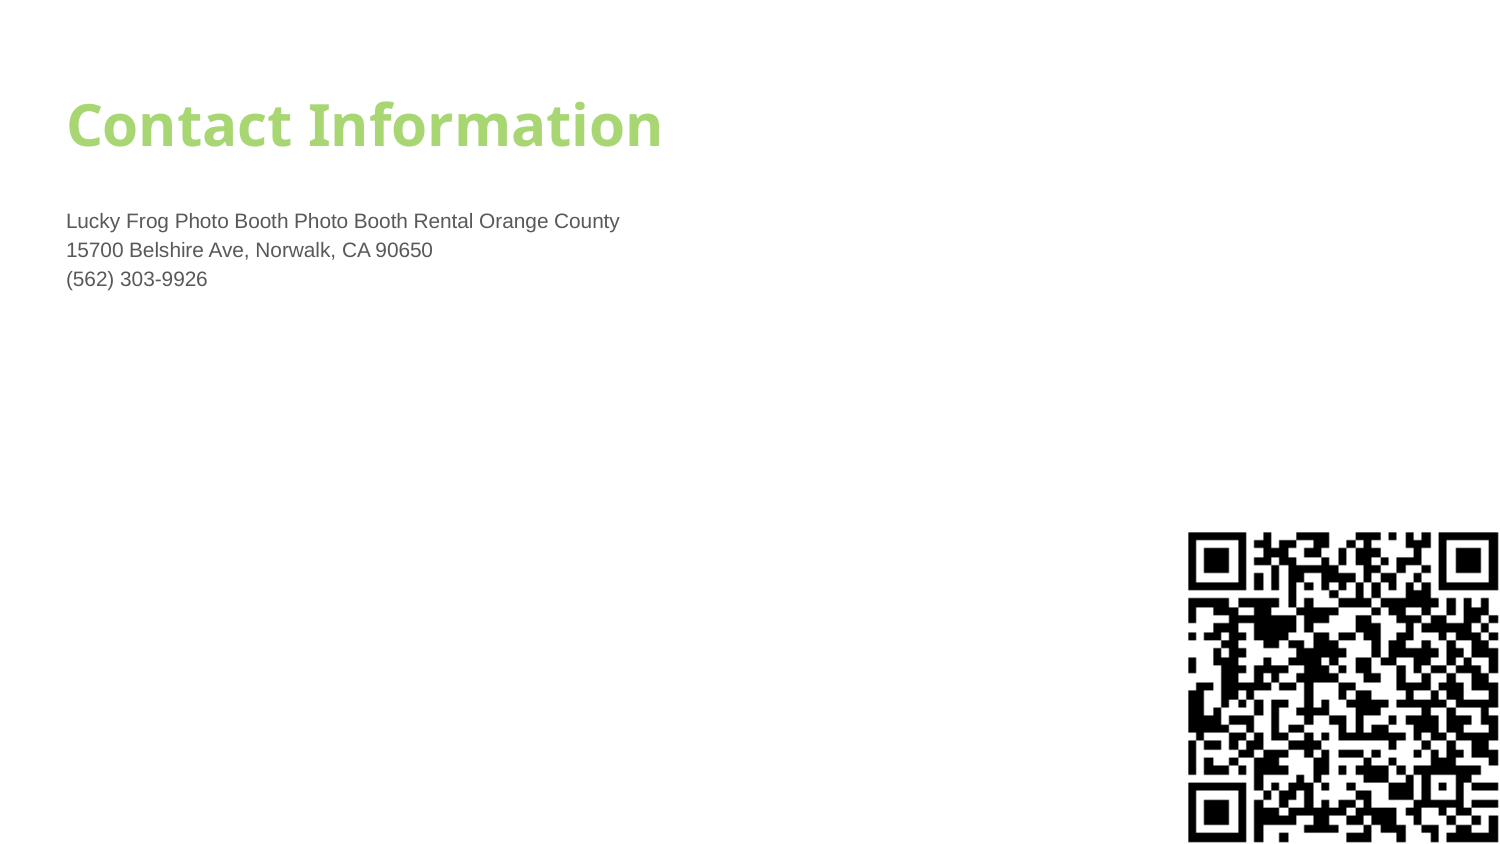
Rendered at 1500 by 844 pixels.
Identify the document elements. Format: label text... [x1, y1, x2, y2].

picture [1187, 531, 1500, 844]
title Contact Information [51, 72, 1449, 167]
list Lucky Frog Photo Booth Photo Booth Rental Orange County 15700 Belshire Ave, Norwalk, CA 90650 (562) 303-9926 [51, 189, 1449, 750]
